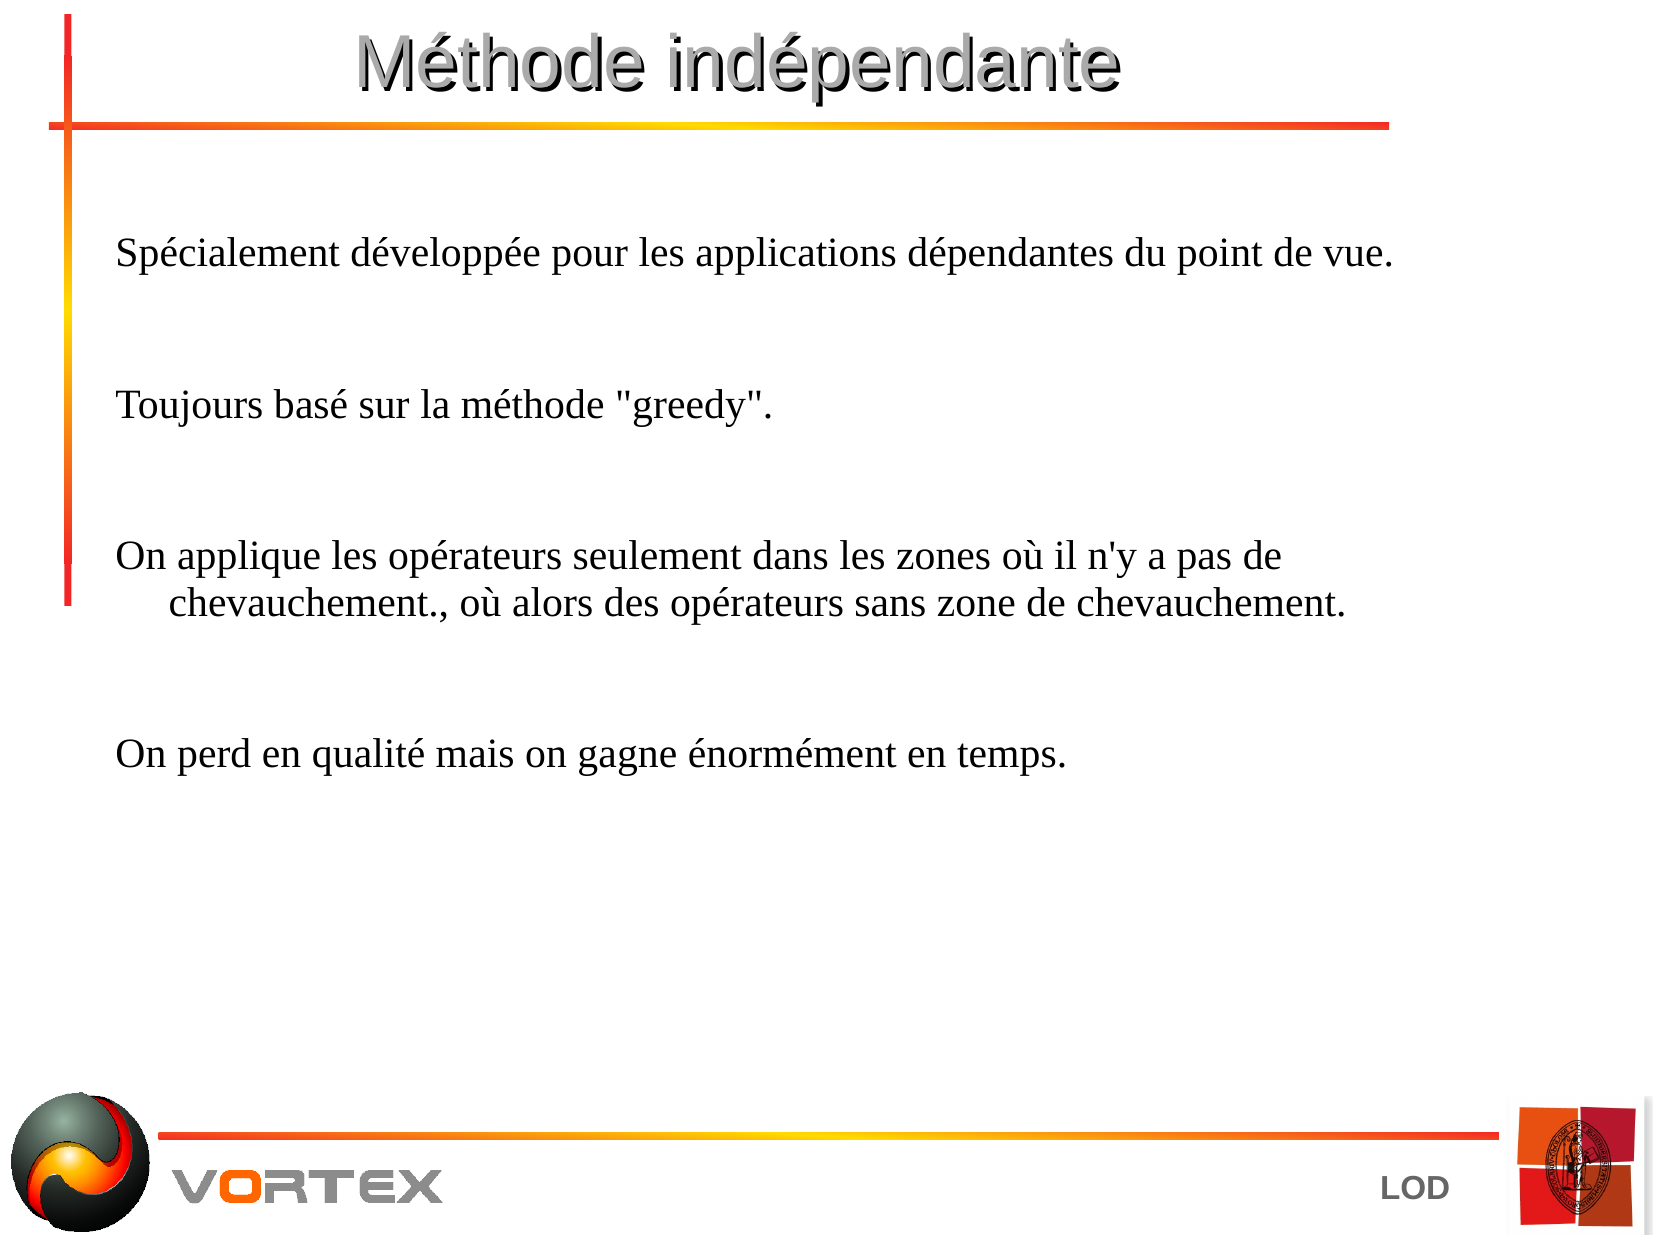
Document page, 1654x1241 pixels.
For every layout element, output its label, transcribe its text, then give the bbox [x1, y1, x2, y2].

picture [1505, 1096, 1653, 1235]
list Spécialement développée pour les applications dépendantes du point de vue. Toujours basé sur la méthode "greedy". On applique les opérateurs seulement dans les zones où il n'y a pas de chevauchement., où alors des opérateurs sans zone de chevauchement. On perd en qualité mais on gagne énormément en temps. [97, 153, 1571, 1109]
picture [11, 1092, 443, 1232]
title Méthode indépendante [82, 4, 1392, 120]
